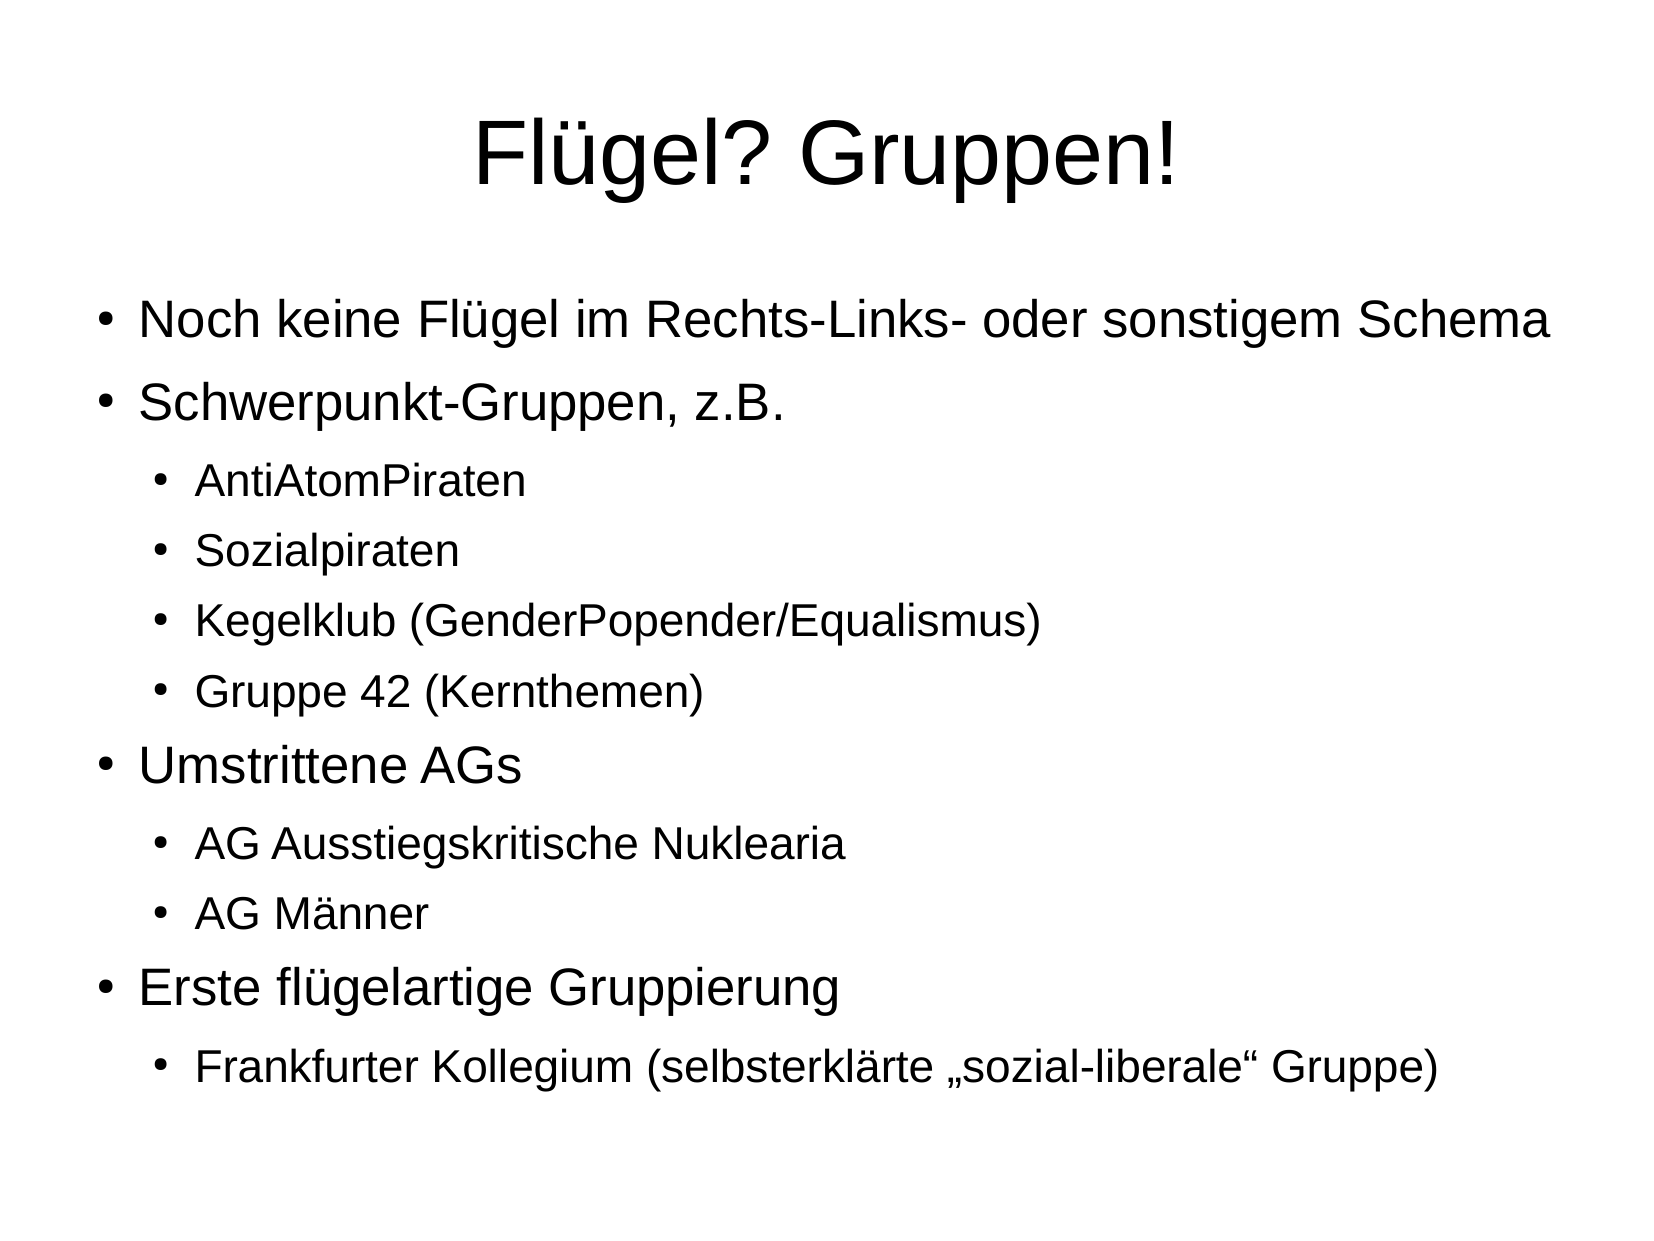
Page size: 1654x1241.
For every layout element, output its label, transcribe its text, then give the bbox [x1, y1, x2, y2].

title Flügel? Gruppen! [82, 49, 1571, 257]
list Noch keine Flügel im Rechts-Links- oder sonstigem Schema Schwerpunkt-Gruppen, z.B. AntiAtomPiraten Sozialpiraten Kegelklub (GenderPopender/Equalismus) Gruppe 42 (Kernthemen) Umstrittene AGs AG Ausstiegskritische Nuklearia AG Männer Erste flügelartige Gruppierung Frankfurter Kollegium (selbsterklärte „sozial-liberale“ Gruppe) [82, 290, 1571, 1109]
